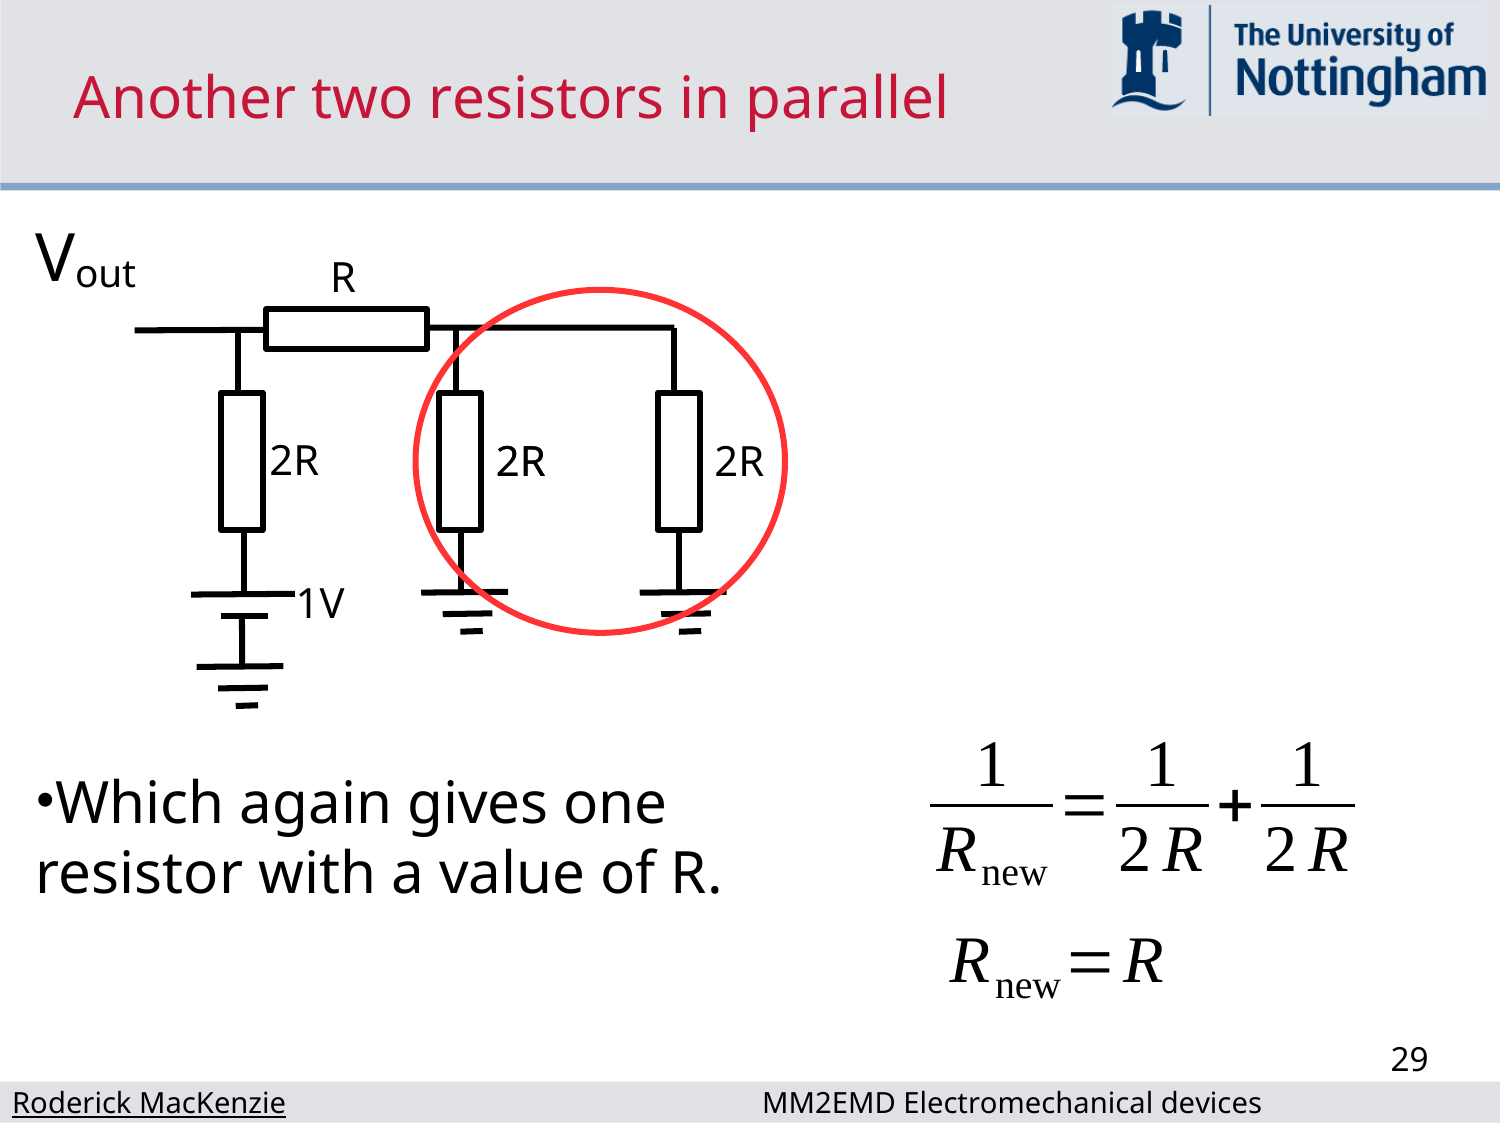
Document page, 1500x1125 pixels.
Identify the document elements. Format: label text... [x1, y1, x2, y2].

title Another two resistors in parallel [59, 20, 1137, 172]
text_box 2R [481, 427, 582, 563]
picture [1111, 4, 1487, 116]
text_box Vout [20, 207, 170, 342]
chart [920, 727, 1364, 895]
chart [940, 923, 1172, 1007]
text_box 2R [754, 427, 800, 563]
text_box Which again gives one resistor with a value of R. [20, 757, 896, 983]
text_box 2R [699, 427, 781, 563]
text_box <number> [1375, 1030, 1500, 1101]
text_box 2R [254, 426, 355, 561]
text_box R [315, 243, 416, 379]
text_box 1V [280, 569, 381, 714]
